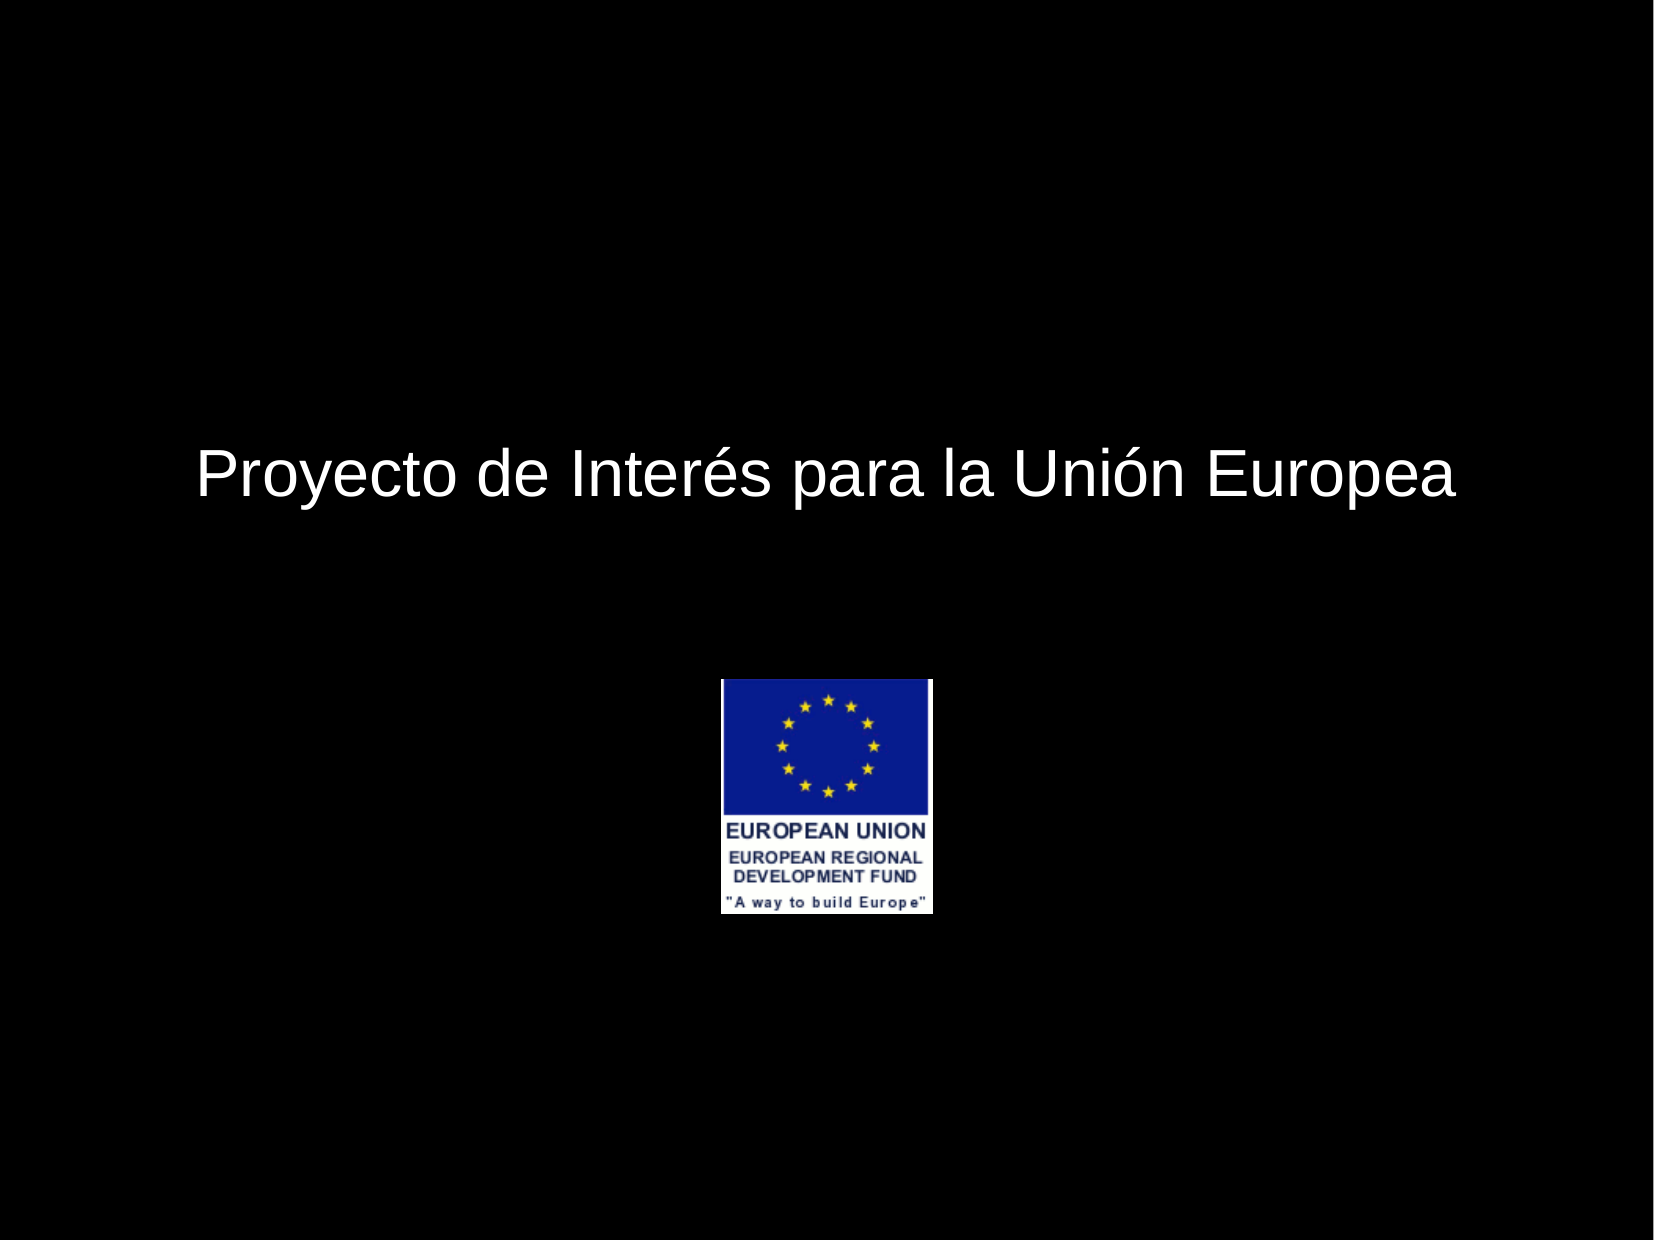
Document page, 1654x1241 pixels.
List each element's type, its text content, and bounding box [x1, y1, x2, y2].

subtitle Proyecto de Interés para la Unión Europea [82, 297, 1571, 650]
picture [721, 679, 933, 914]
